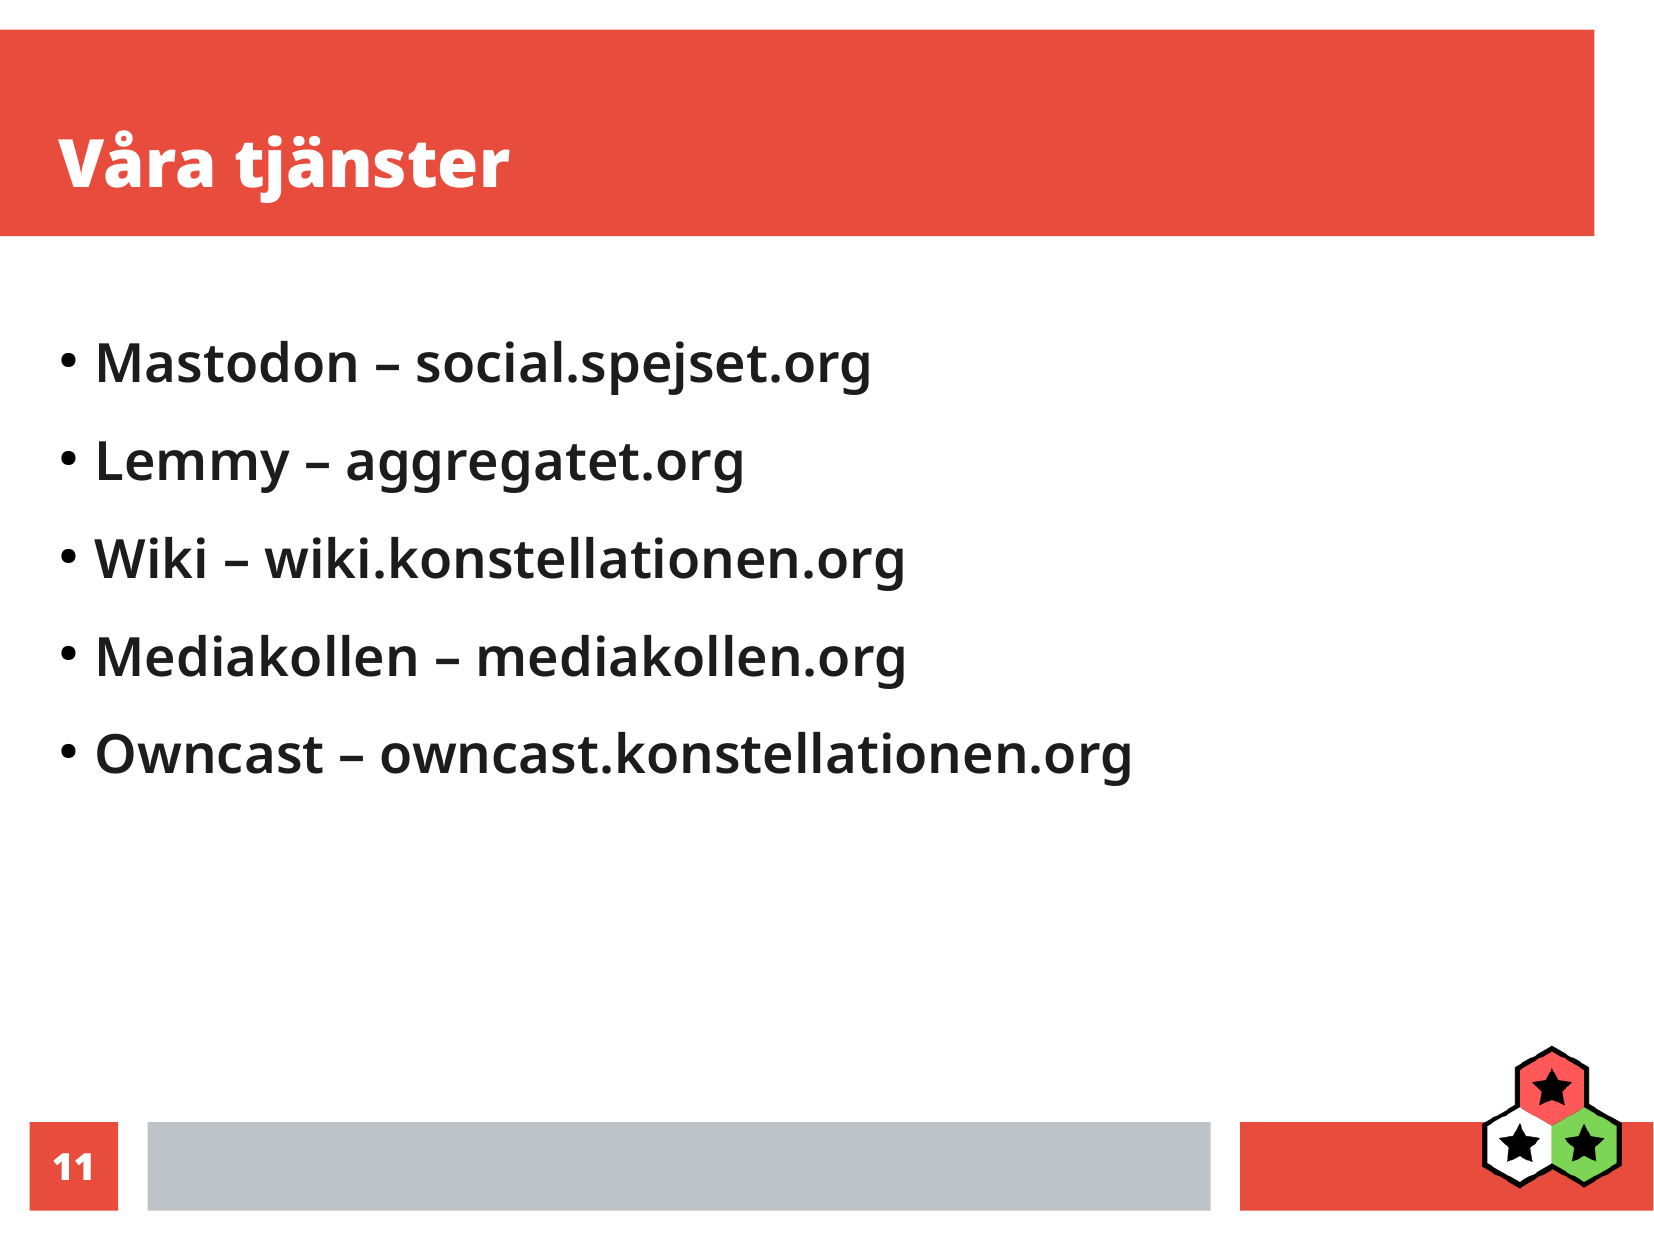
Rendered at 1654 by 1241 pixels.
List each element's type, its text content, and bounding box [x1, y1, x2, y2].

list Mastodon – social.spejset.org Lemmy – aggregatet.org Wiki – wiki.konstellationen.org Mediakollen – mediakollen.org Owncast – owncast.konstellationen.org [59, 324, 1565, 1093]
title Våra tjänster [59, 59, 1595, 207]
picture [1463, 1028, 1640, 1205]
